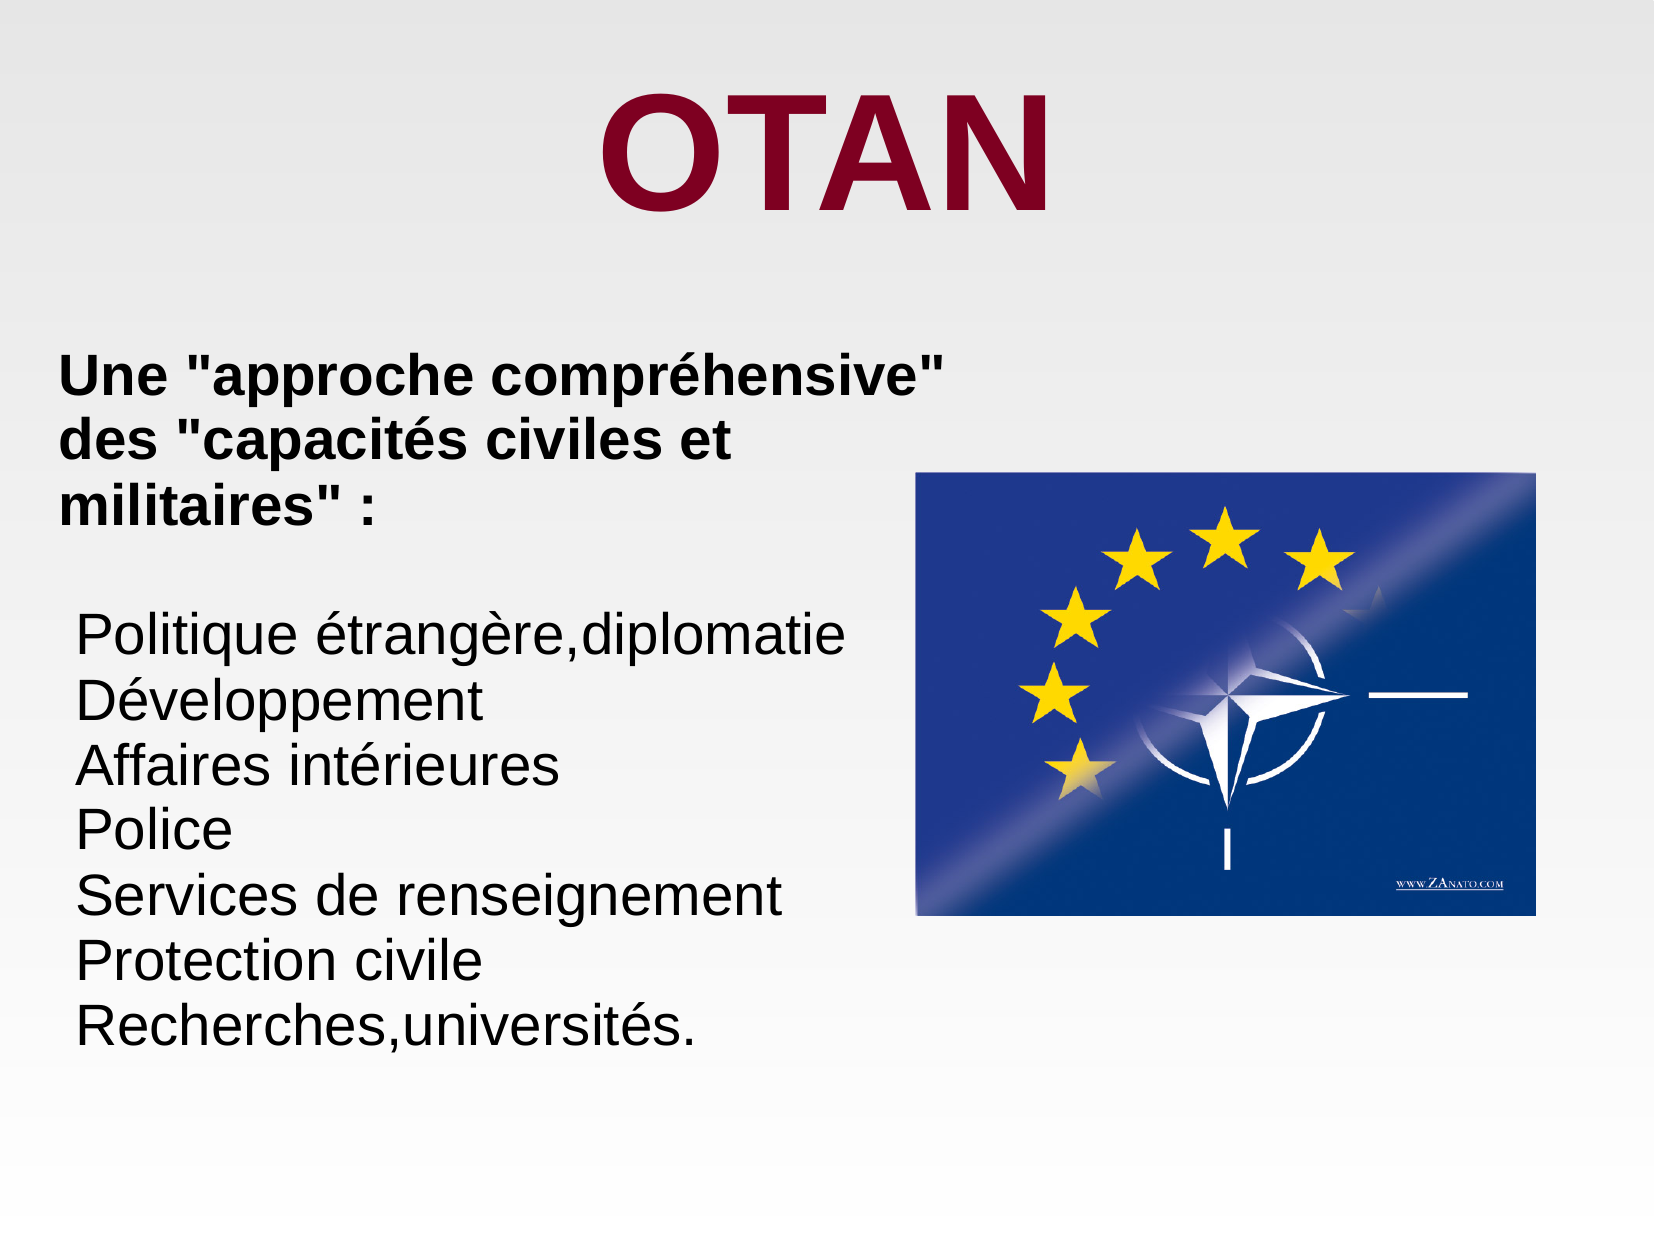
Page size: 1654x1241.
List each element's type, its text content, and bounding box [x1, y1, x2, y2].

picture [915, 472, 1536, 916]
title OTAN [82, 45, 1571, 261]
subtitle Une "approche compréhensive" des "capacités civiles et militaires" : Politique étrangère,diplomatie Développement Affaires intérieures Police Services de renseignement Protection civile Recherches,universités. [59, 265, 1565, 1209]
